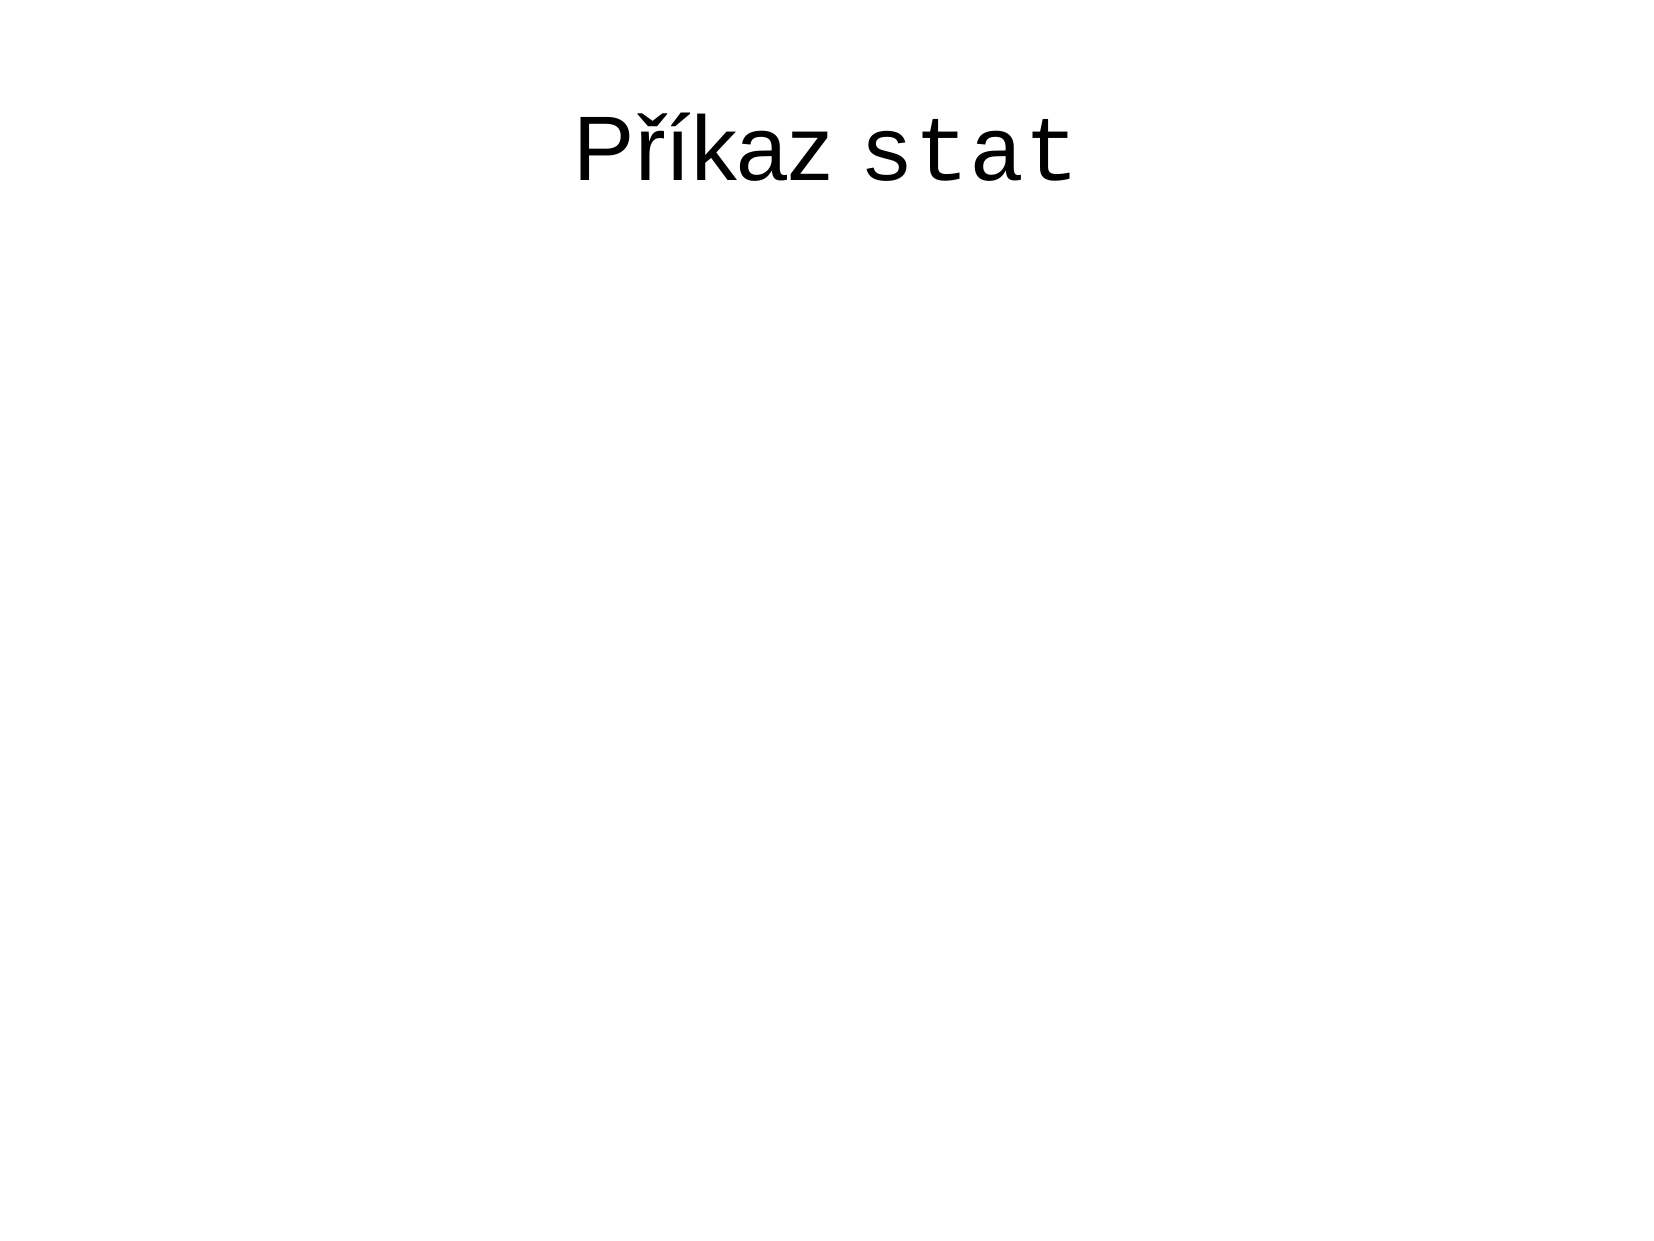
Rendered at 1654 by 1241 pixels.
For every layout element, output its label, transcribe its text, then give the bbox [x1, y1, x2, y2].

title Příkaz stat [82, 56, 1571, 250]
